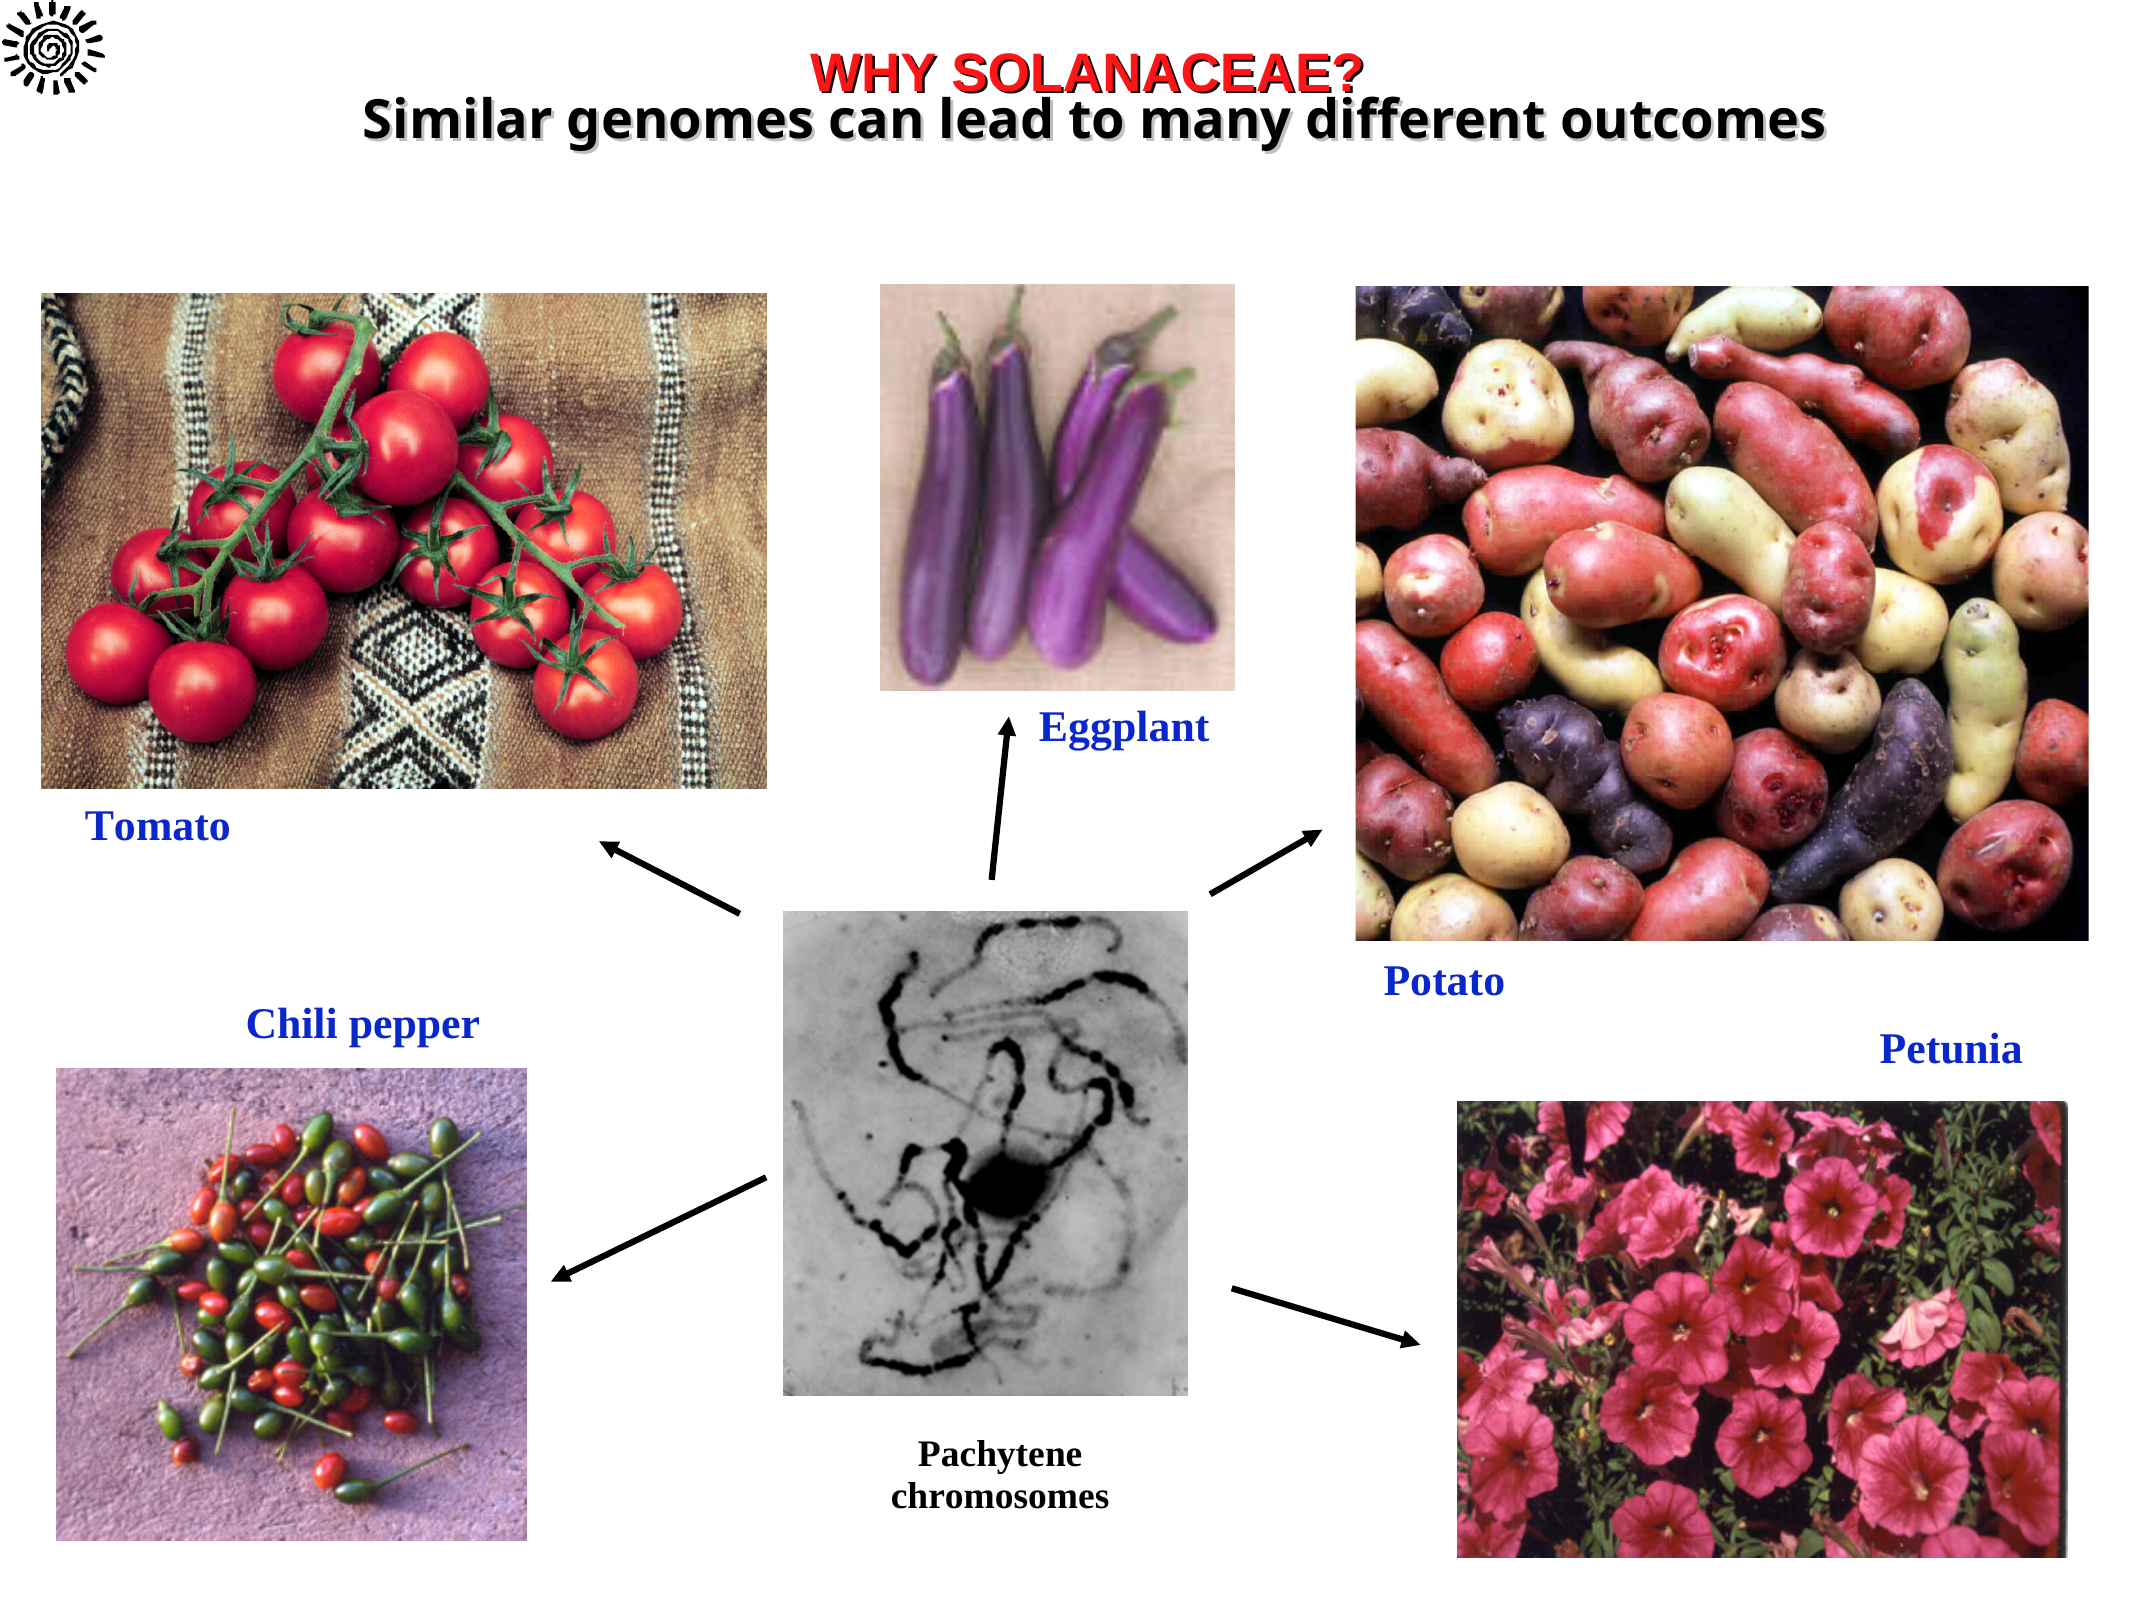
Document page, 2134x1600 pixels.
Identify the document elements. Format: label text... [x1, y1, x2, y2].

picture [1355, 286, 2089, 941]
text_box WHY SOLANACEAE? Similar genomes can lead to many different outcomes [74, 48, 2116, 159]
text_box Potato [1364, 946, 1525, 1016]
text_box Petunia [1860, 1014, 2043, 1084]
picture [1457, 1101, 2068, 1558]
picture [41, 293, 767, 789]
text_box Tomato [65, 791, 251, 860]
picture [0, 0, 105, 100]
text_box Eggplant [1019, 692, 1229, 761]
picture [783, 911, 1217, 1415]
text_box Pachytene chromosomes [871, 1423, 1129, 1527]
picture [56, 1068, 527, 1541]
text_box Chili pepper [226, 990, 500, 1059]
picture [880, 284, 1235, 691]
